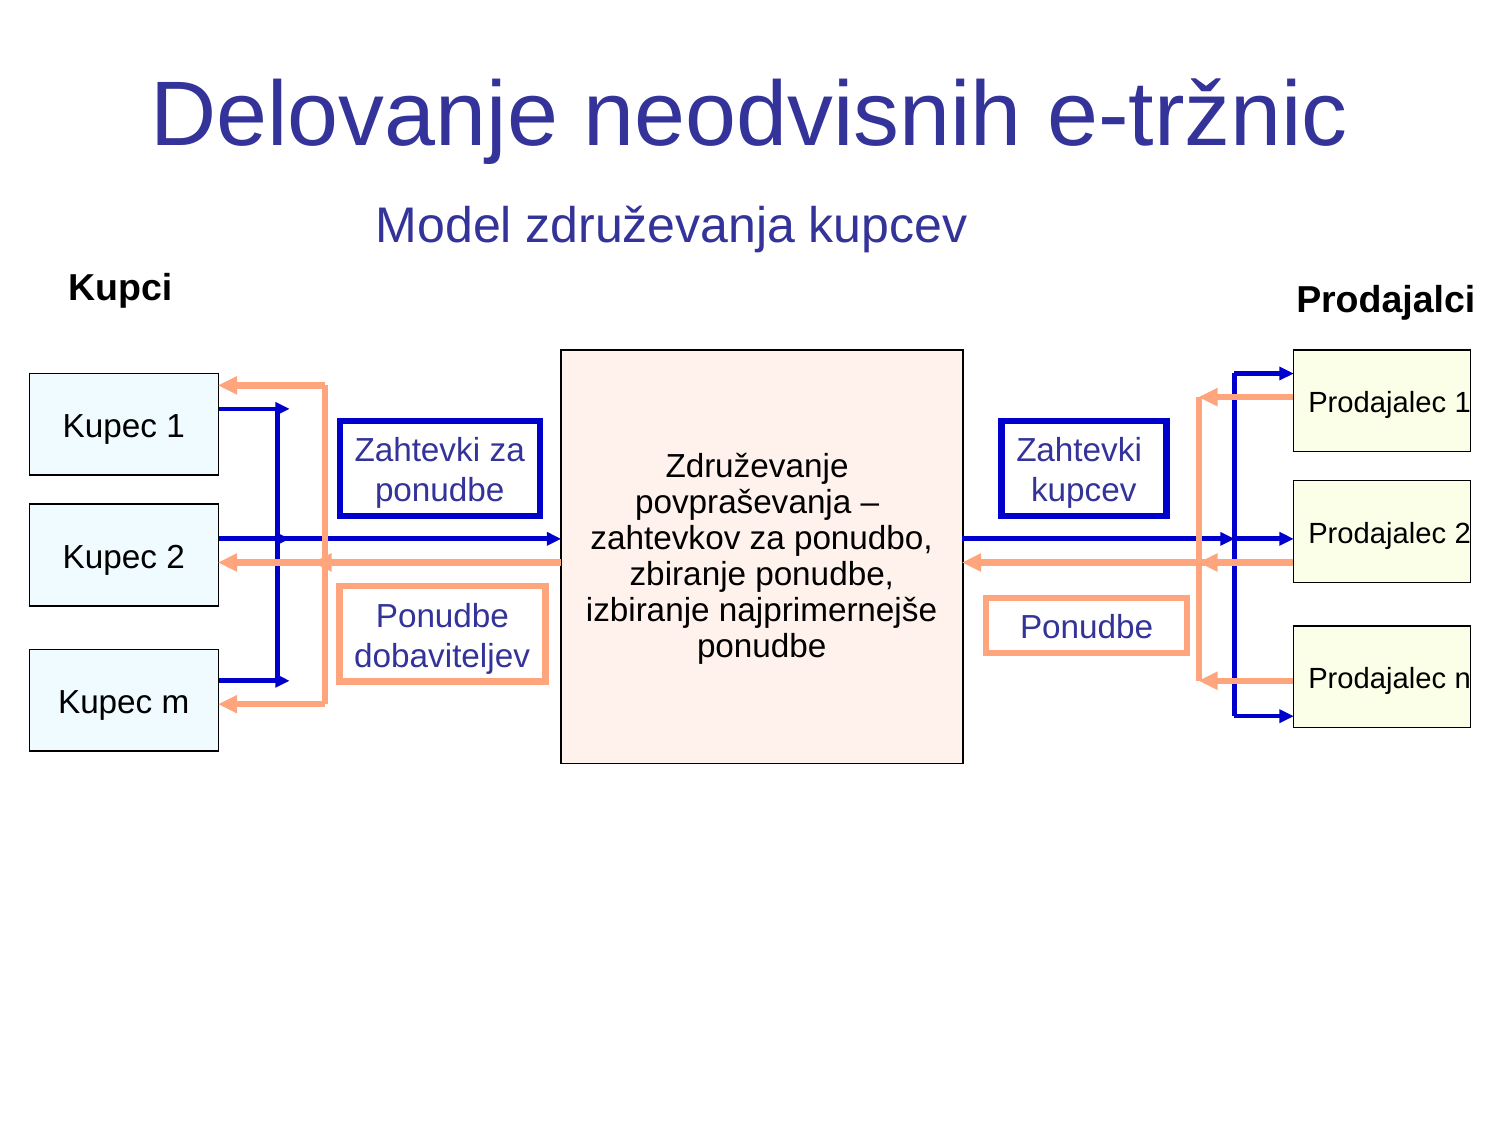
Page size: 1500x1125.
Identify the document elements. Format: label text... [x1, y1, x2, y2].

text_box Ponudbe [986, 597, 1188, 654]
text_box Kupci [53, 255, 188, 316]
text_box Prodajalec 1 [1293, 349, 1471, 452]
text_box Kupec 1 [29, 373, 219, 476]
text_box Zahtevki kupcev [1001, 420, 1167, 517]
text_box Prodajalec n [1293, 625, 1471, 728]
text_box Ponudbe dobaviteljev [339, 586, 546, 682]
text_box Kupec 2 [29, 504, 219, 606]
text_box Zahtevki za ponudbe [339, 420, 540, 517]
title Delovanje neodvisnih e-tržnic [75, 45, 1426, 173]
text_box Model združevanja kupcev [361, 184, 983, 261]
text_box Prodajalci [1281, 267, 1500, 328]
text_box Kupec m [29, 649, 219, 752]
text_box Prodajalec 2 [1293, 480, 1471, 583]
text_box Združevanje povpraševanja – zahtevkov za ponudbo, zbiranje ponudbe, izbiranje najprimernejše ponudbe [560, 350, 963, 764]
